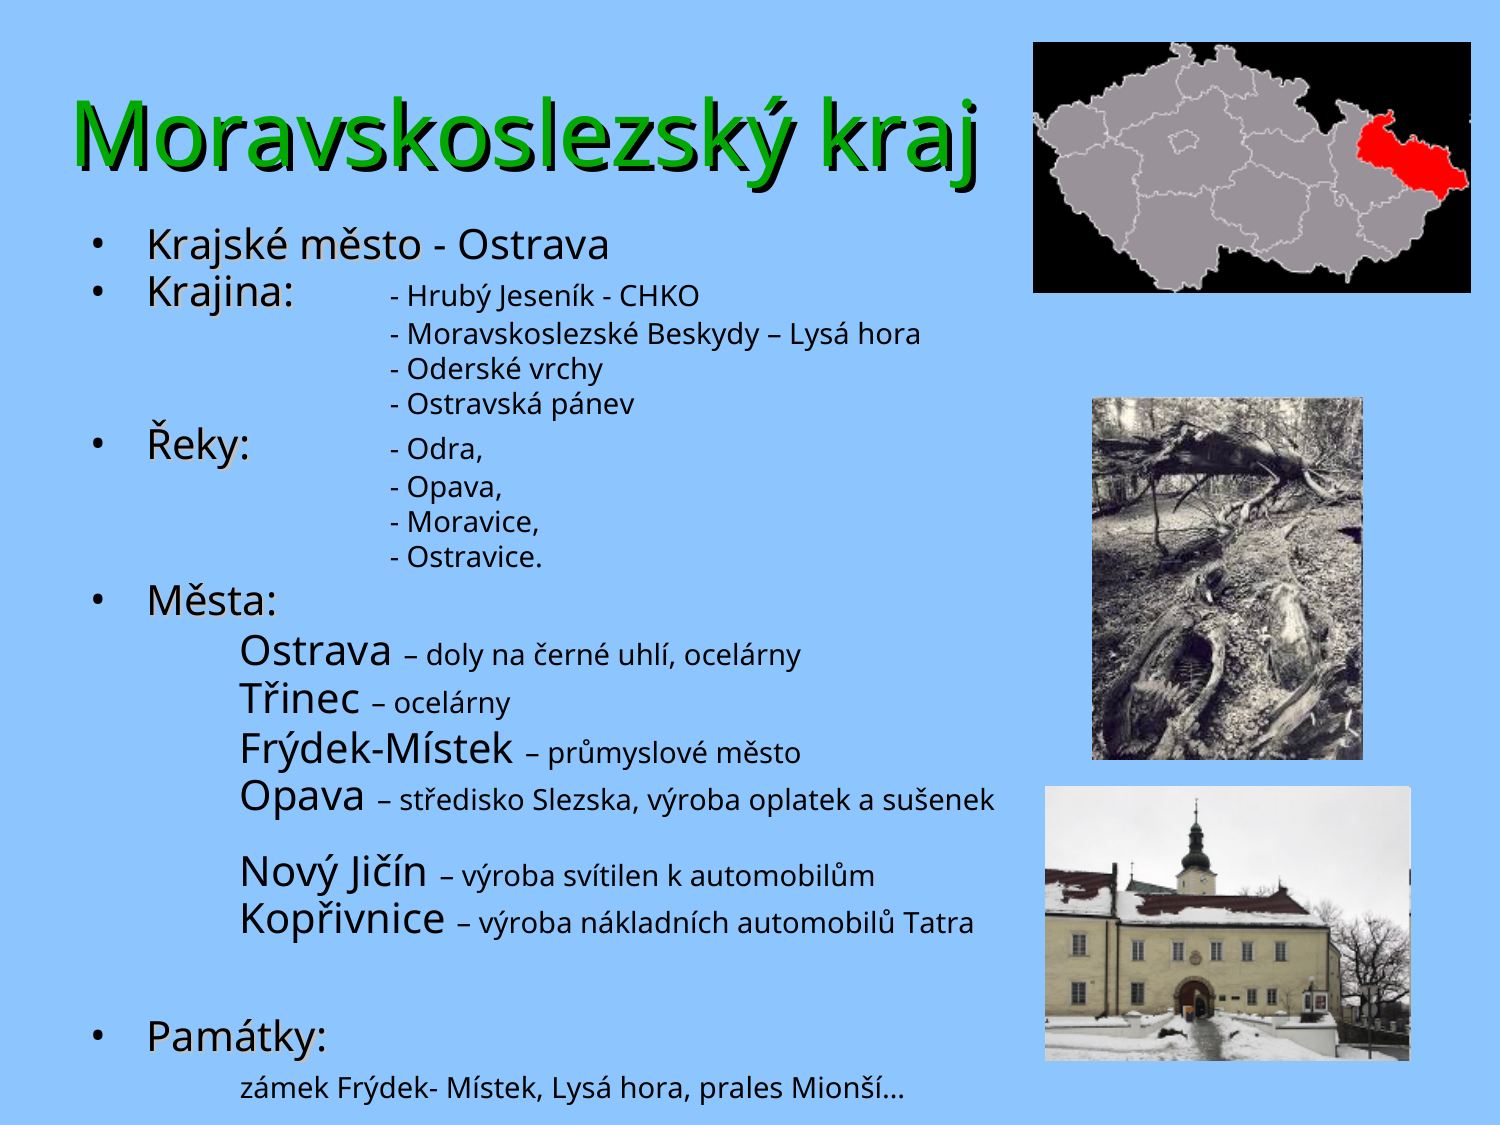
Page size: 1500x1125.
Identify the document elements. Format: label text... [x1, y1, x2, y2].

title Moravskoslezský kraj [53, 42, 1033, 218]
picture [1092, 397, 1363, 760]
picture [1033, 42, 1471, 293]
list Krajské město - Ostrava Krajina: - Hrubý Jeseník - CHKO - Moravskoslezské Beskydy – Lysá hora - Oderské vrchy - Ostravská pánev Řeky: - Odra, - Opava, - Moravice, - Ostravice. Města: Ostrava – doly na černé uhlí, ocelárny Třinec – ocelárny Frýdek-Místek – průmyslové město Opava – středisko Slezska, výroba oplatek a sušenek Nový Jičín – výroba svítilen k automobilům Kopřivnice – výroba nákladních automobilů Tatra Památky: zámek Frýdek- Místek, Lysá hora, prales Mionší… [74, 220, 1046, 1125]
picture [1045, 786, 1411, 1061]
